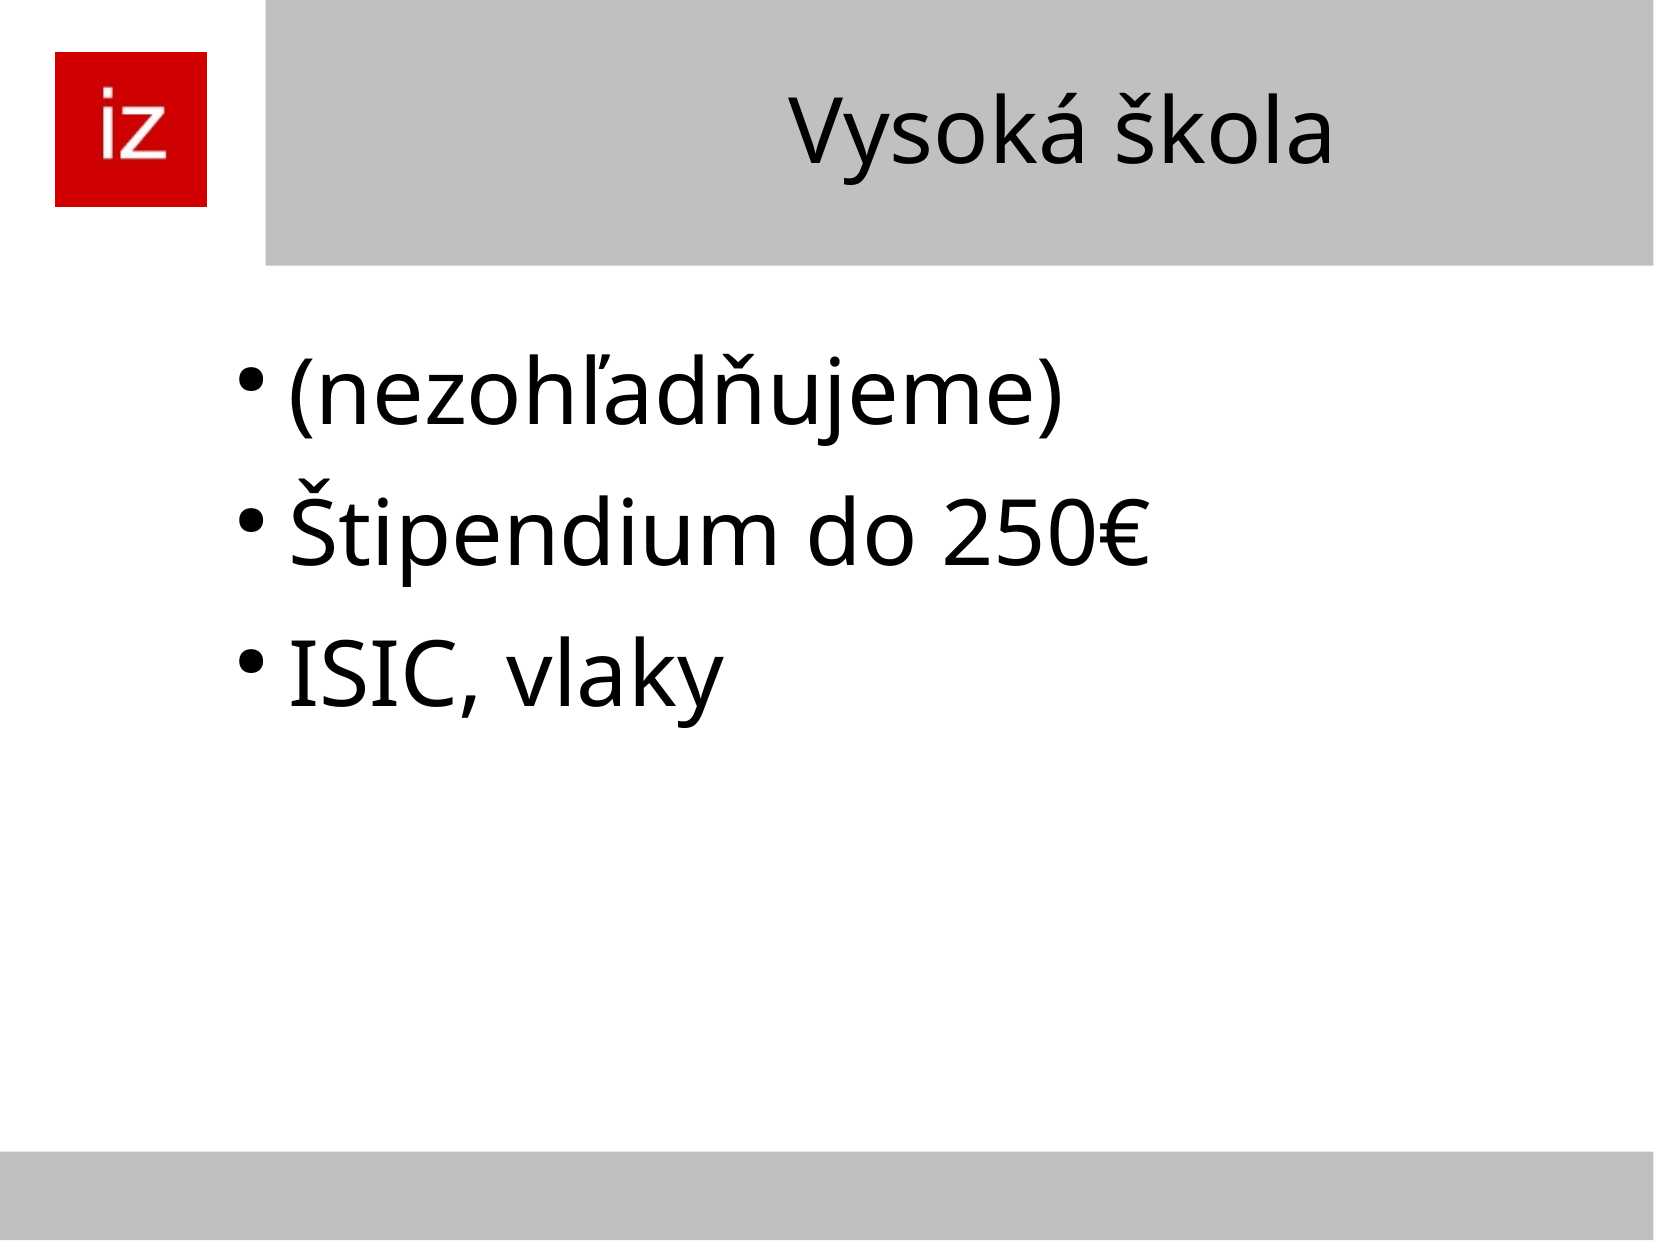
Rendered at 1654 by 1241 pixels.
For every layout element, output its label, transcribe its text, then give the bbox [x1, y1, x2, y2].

picture [55, 52, 207, 207]
title Vysoká škola [561, 29, 1565, 237]
list (nezohľadňujeme) Štipendium do 250€ ISIC, vlaky [121, 344, 1533, 1126]
